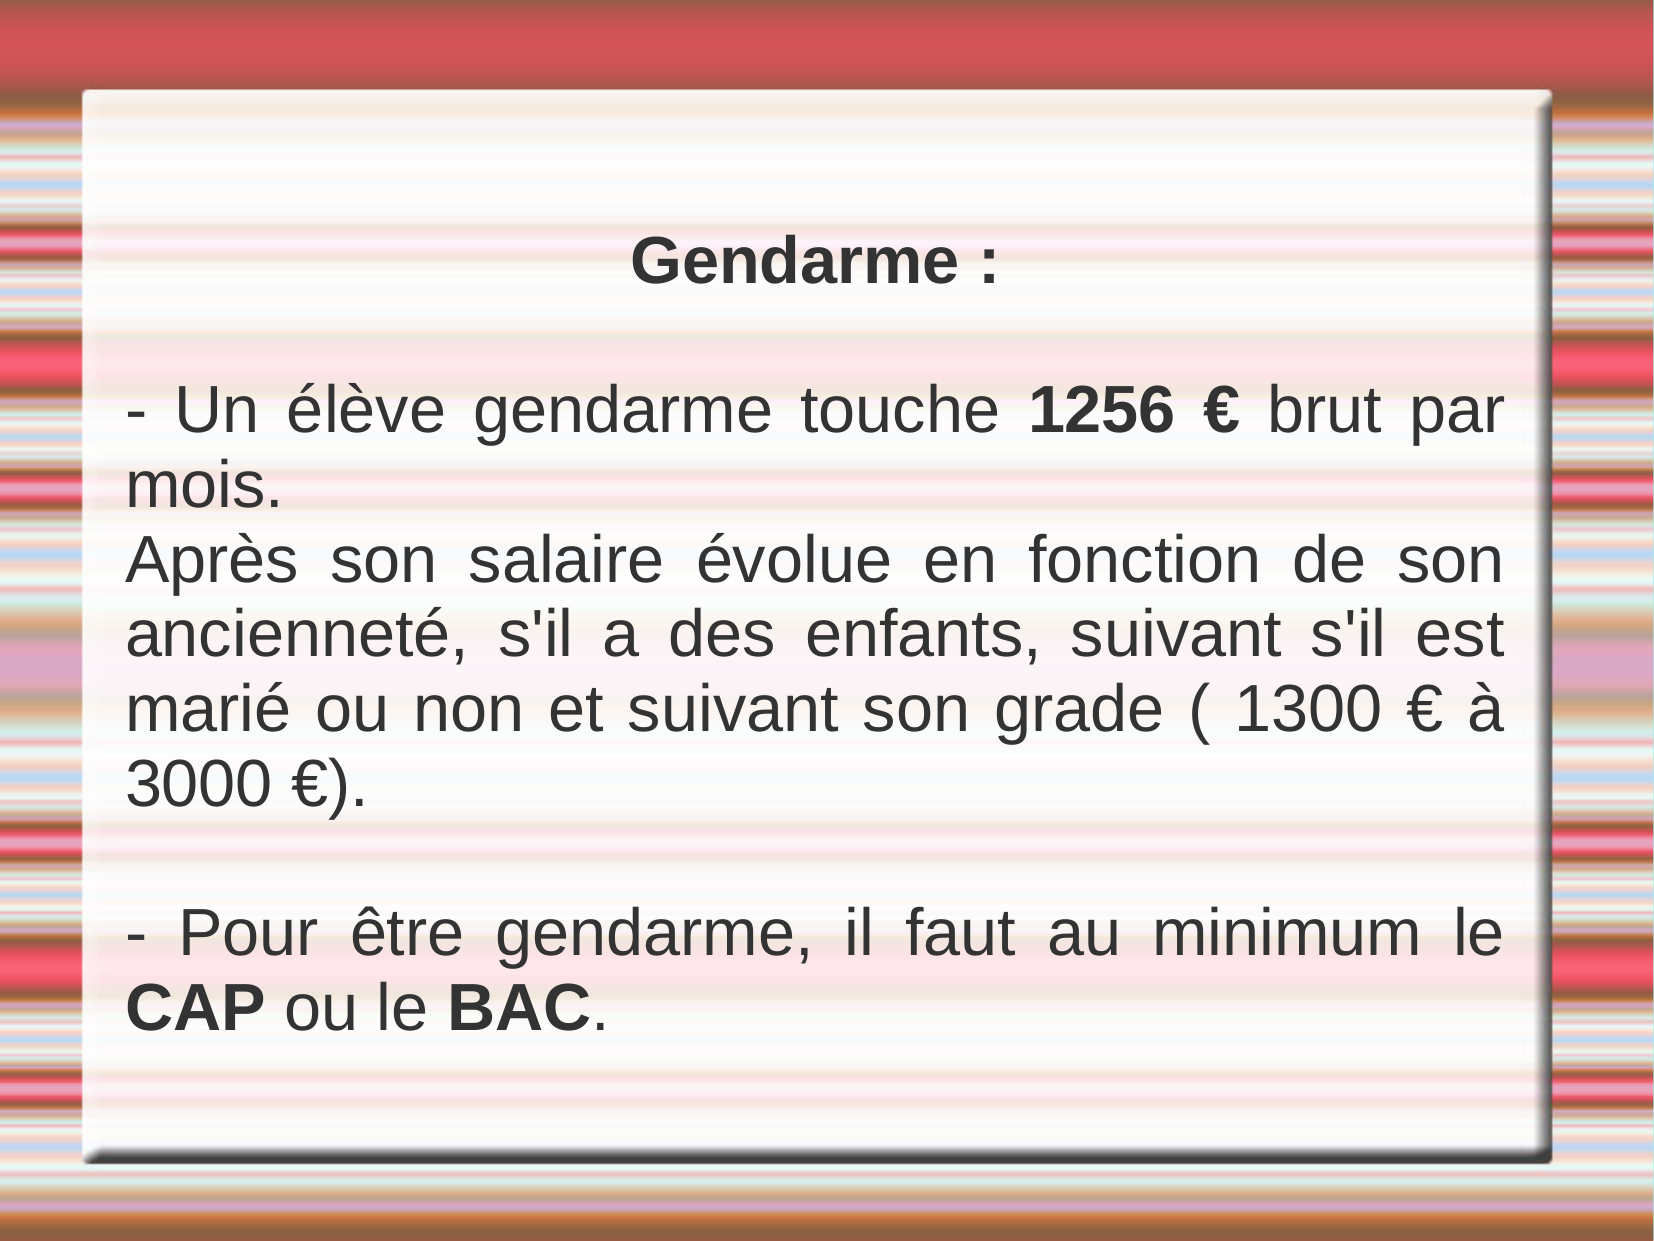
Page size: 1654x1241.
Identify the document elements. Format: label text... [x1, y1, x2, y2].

list Gendarme : - Un élève gendarme touche 1256 € brut par mois. Après son salaire évolue en fonction de son ancienneté, s'il a des enfants, suivant s'il est marié ou non et suivant son grade ( 1300 € à 3000 €). - Pour être gendarme, il faut au minimum le CAP ou le BAC. [124, 222, 1506, 1195]
title [88, 92, 1534, 345]
picture [0, 0, 1654, 1241]
